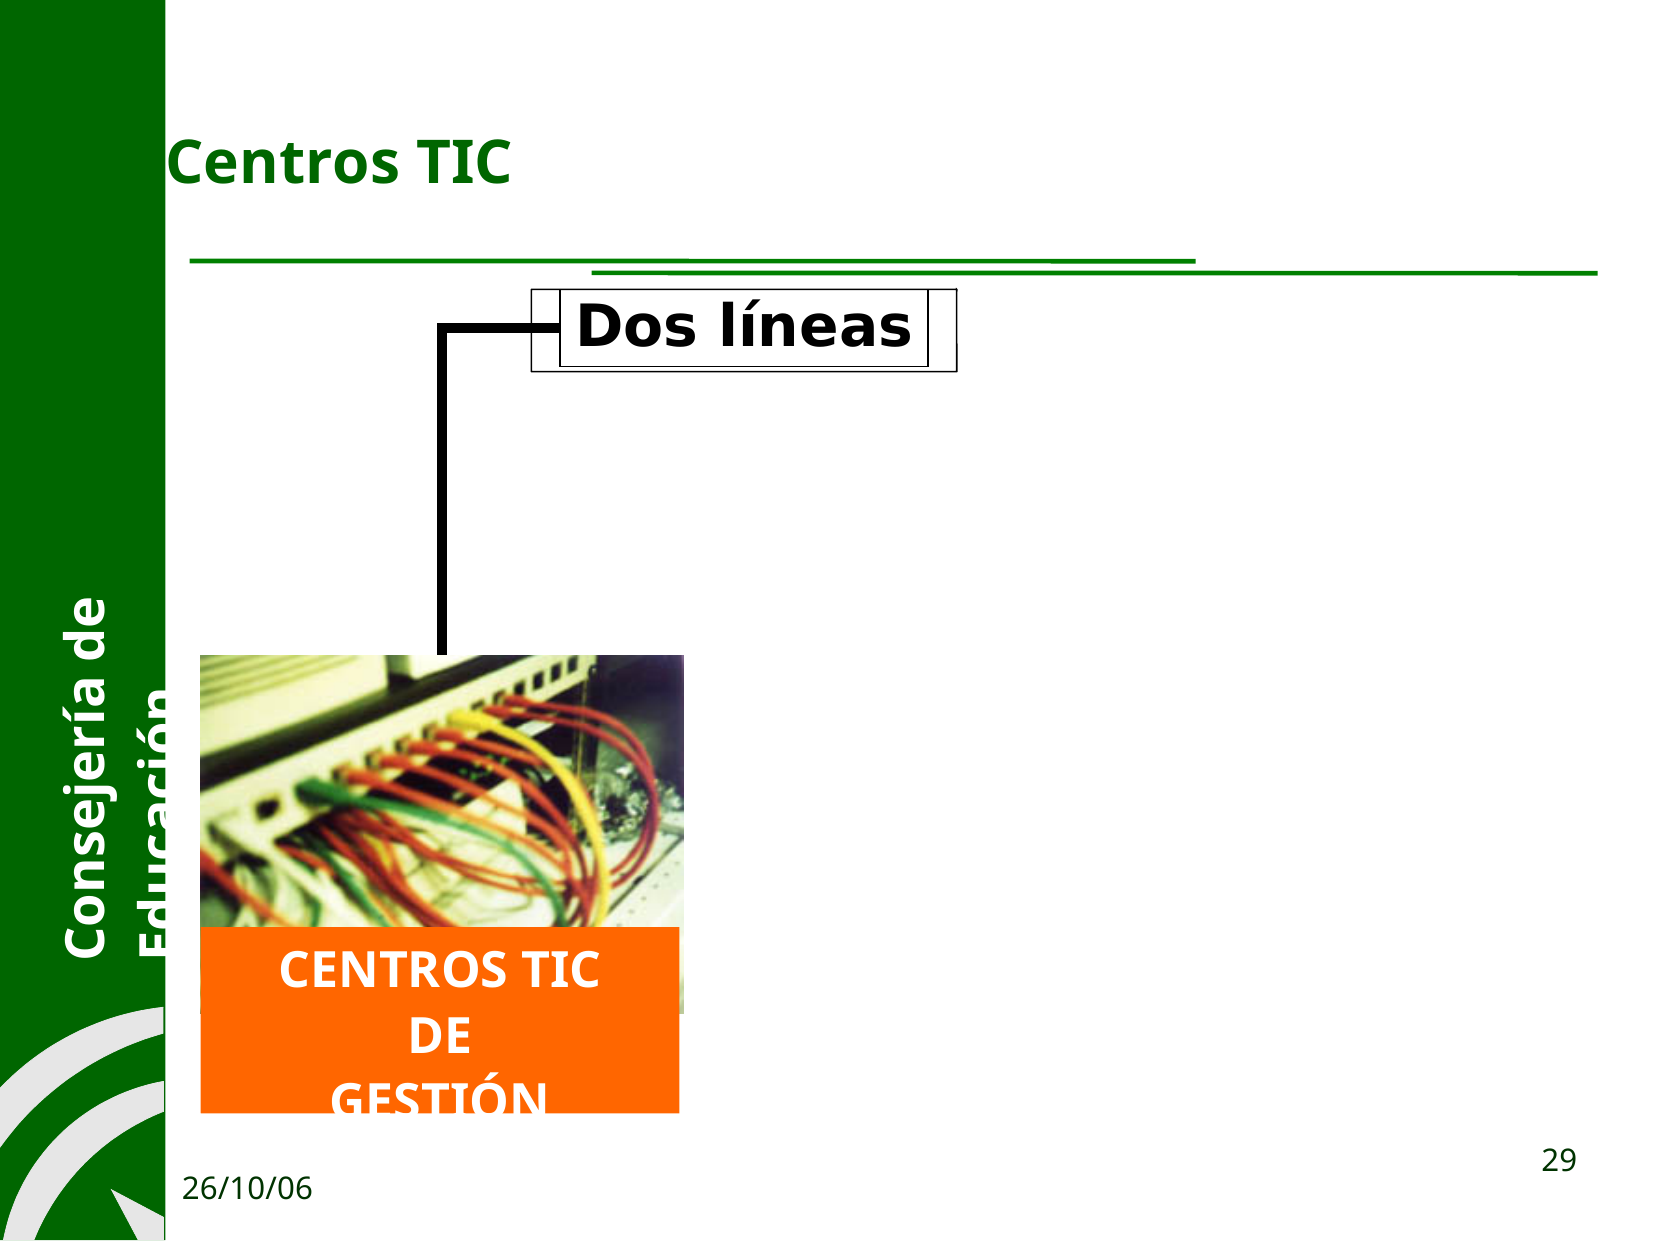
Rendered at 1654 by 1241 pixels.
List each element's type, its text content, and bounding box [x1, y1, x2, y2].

picture [200, 655, 684, 1014]
text_box [617, 927, 680, 1114]
text_box [200, 927, 263, 1114]
text_box Dos líneas [560, 289, 929, 367]
title Centros TIC [165, 49, 1572, 257]
text_box CENTROS TIC DE GESTIÓN [263, 927, 617, 1142]
